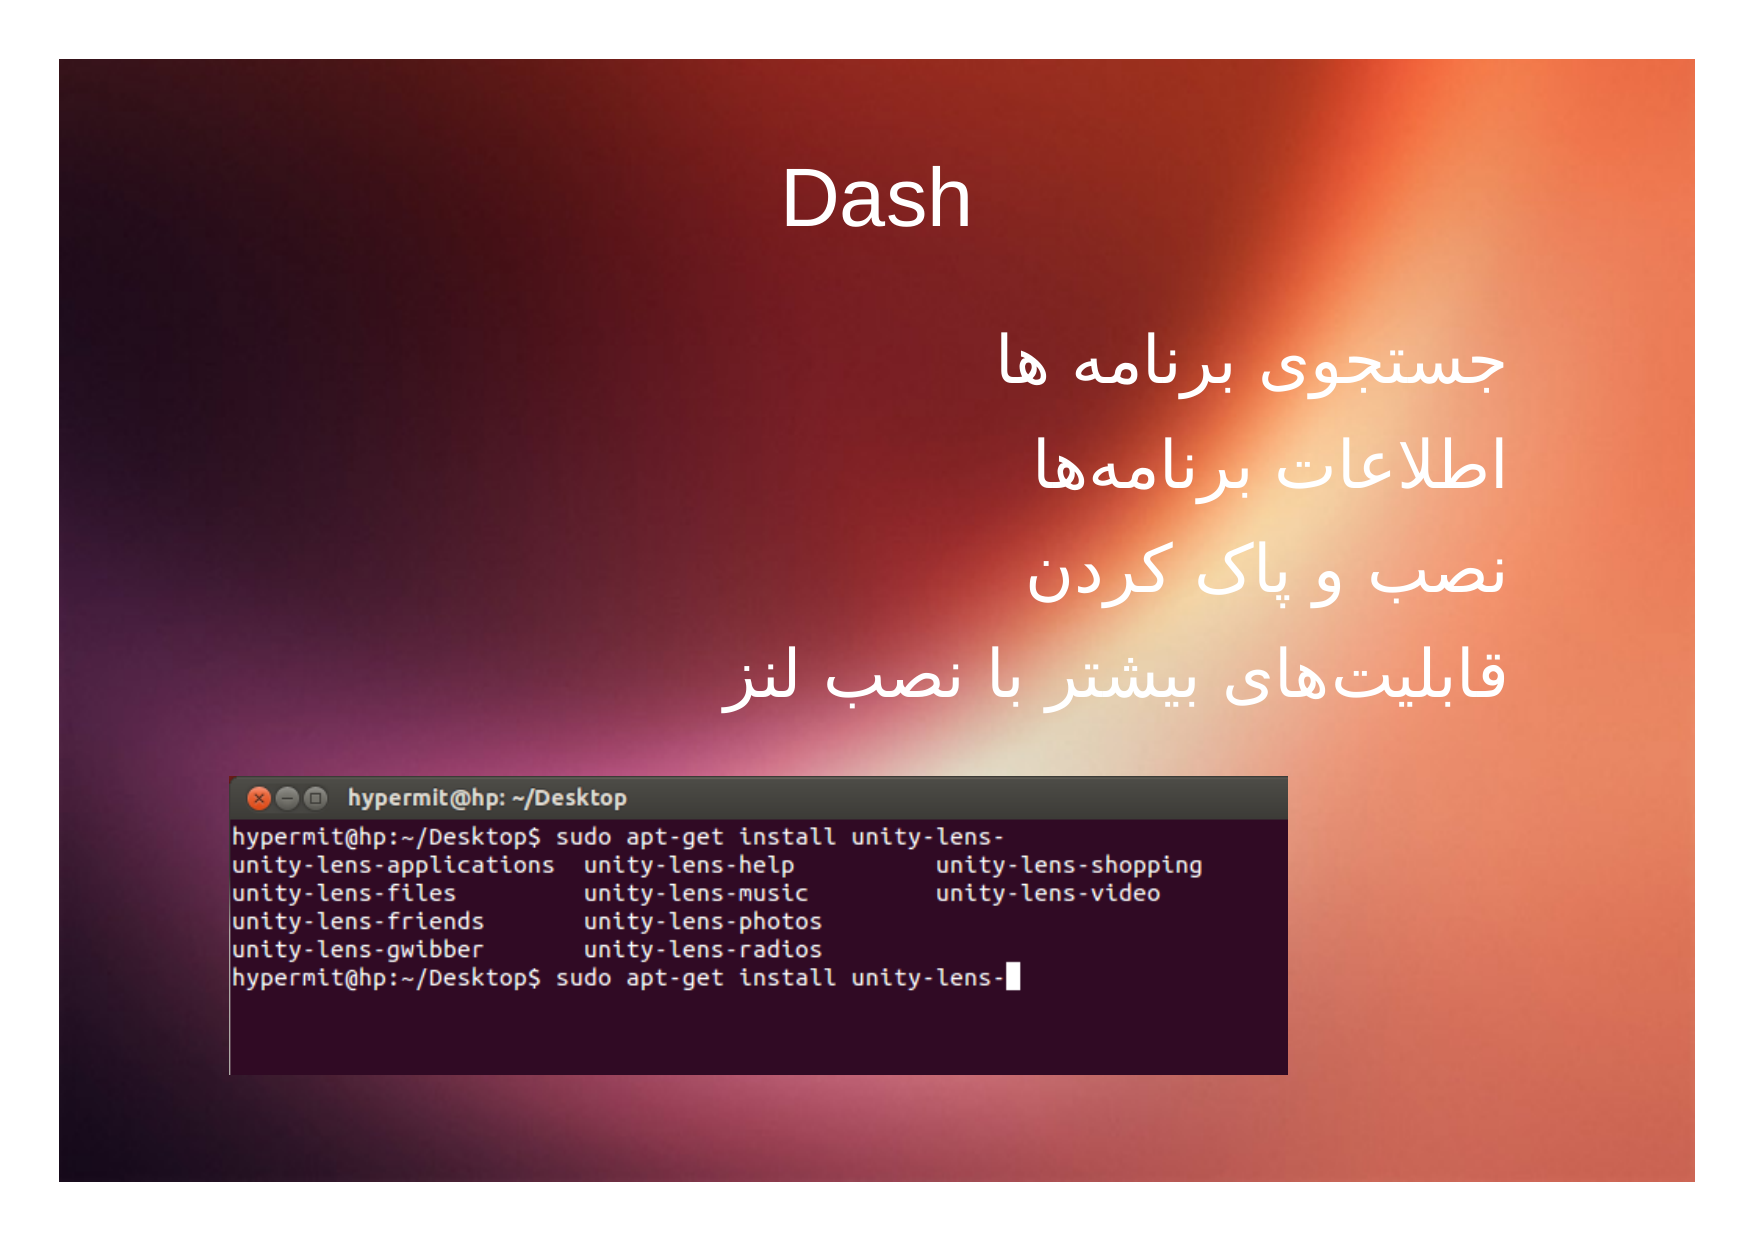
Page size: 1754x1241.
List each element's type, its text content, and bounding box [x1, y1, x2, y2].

picture [59, 59, 1695, 1182]
title Dash [140, 103, 1614, 292]
list جستجوی برنامه ها اطلاعات برنامه‌ها نصب و پاک کردن قابلیت‌های بیشتر با نصب لنز [140, 321, 1581, 985]
